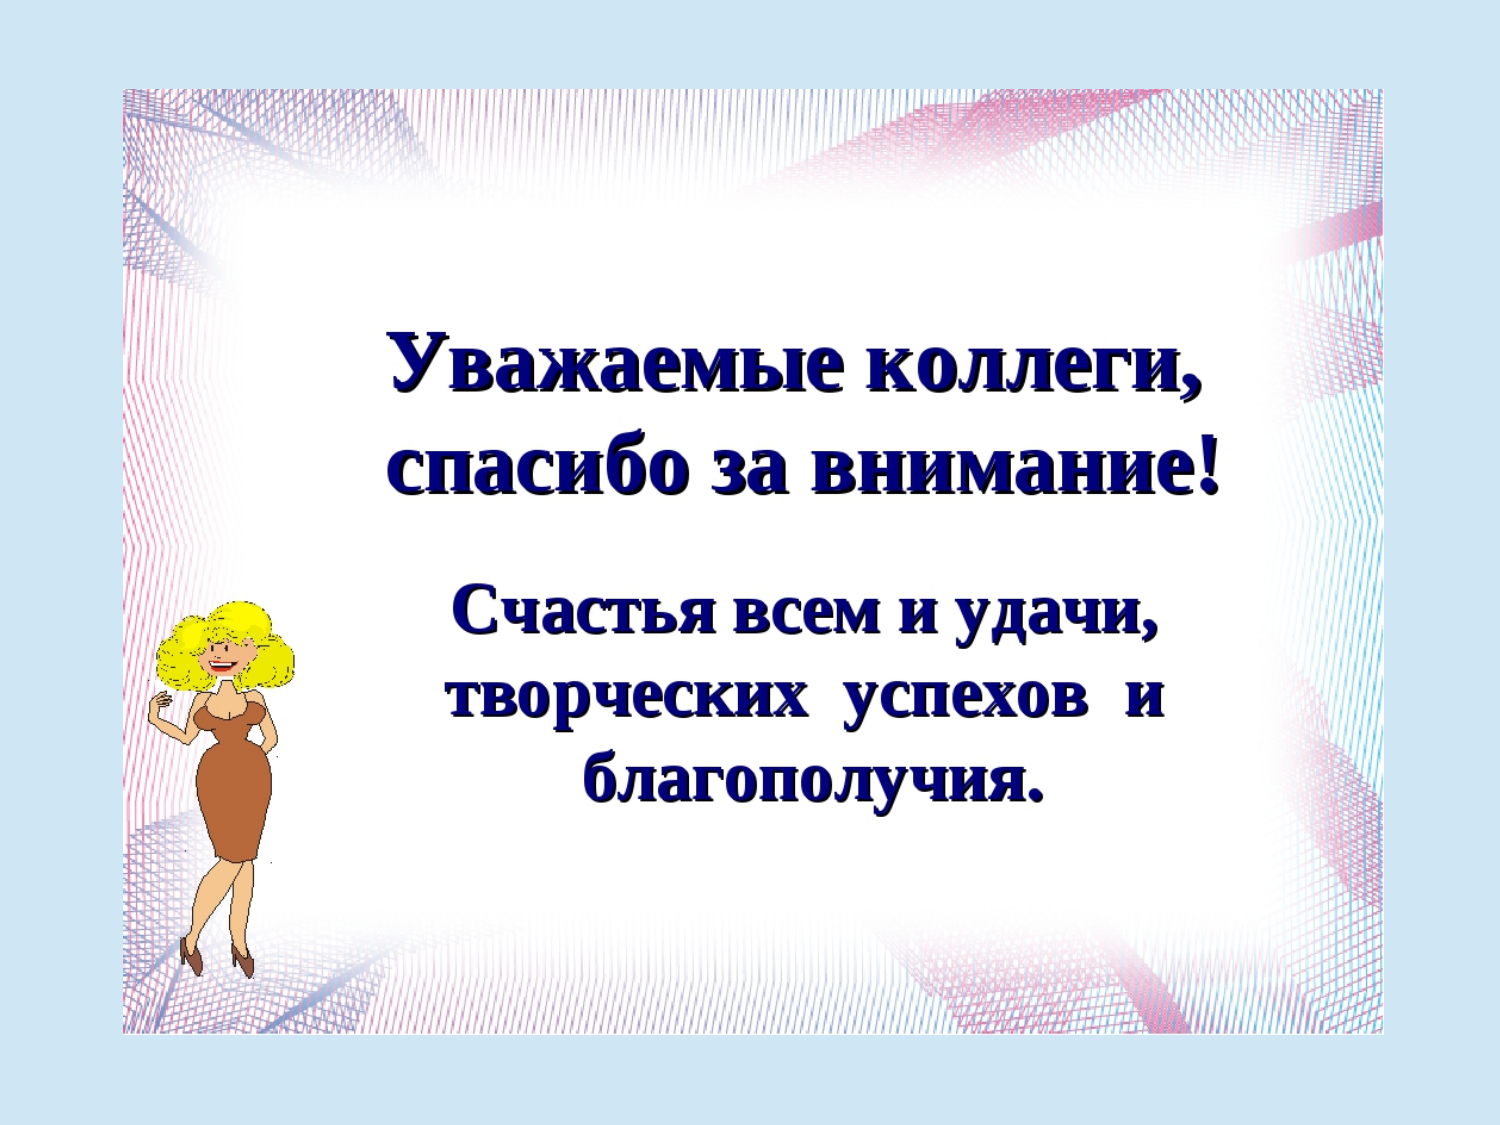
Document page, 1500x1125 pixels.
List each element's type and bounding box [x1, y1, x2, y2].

picture [123, 89, 1384, 1035]
